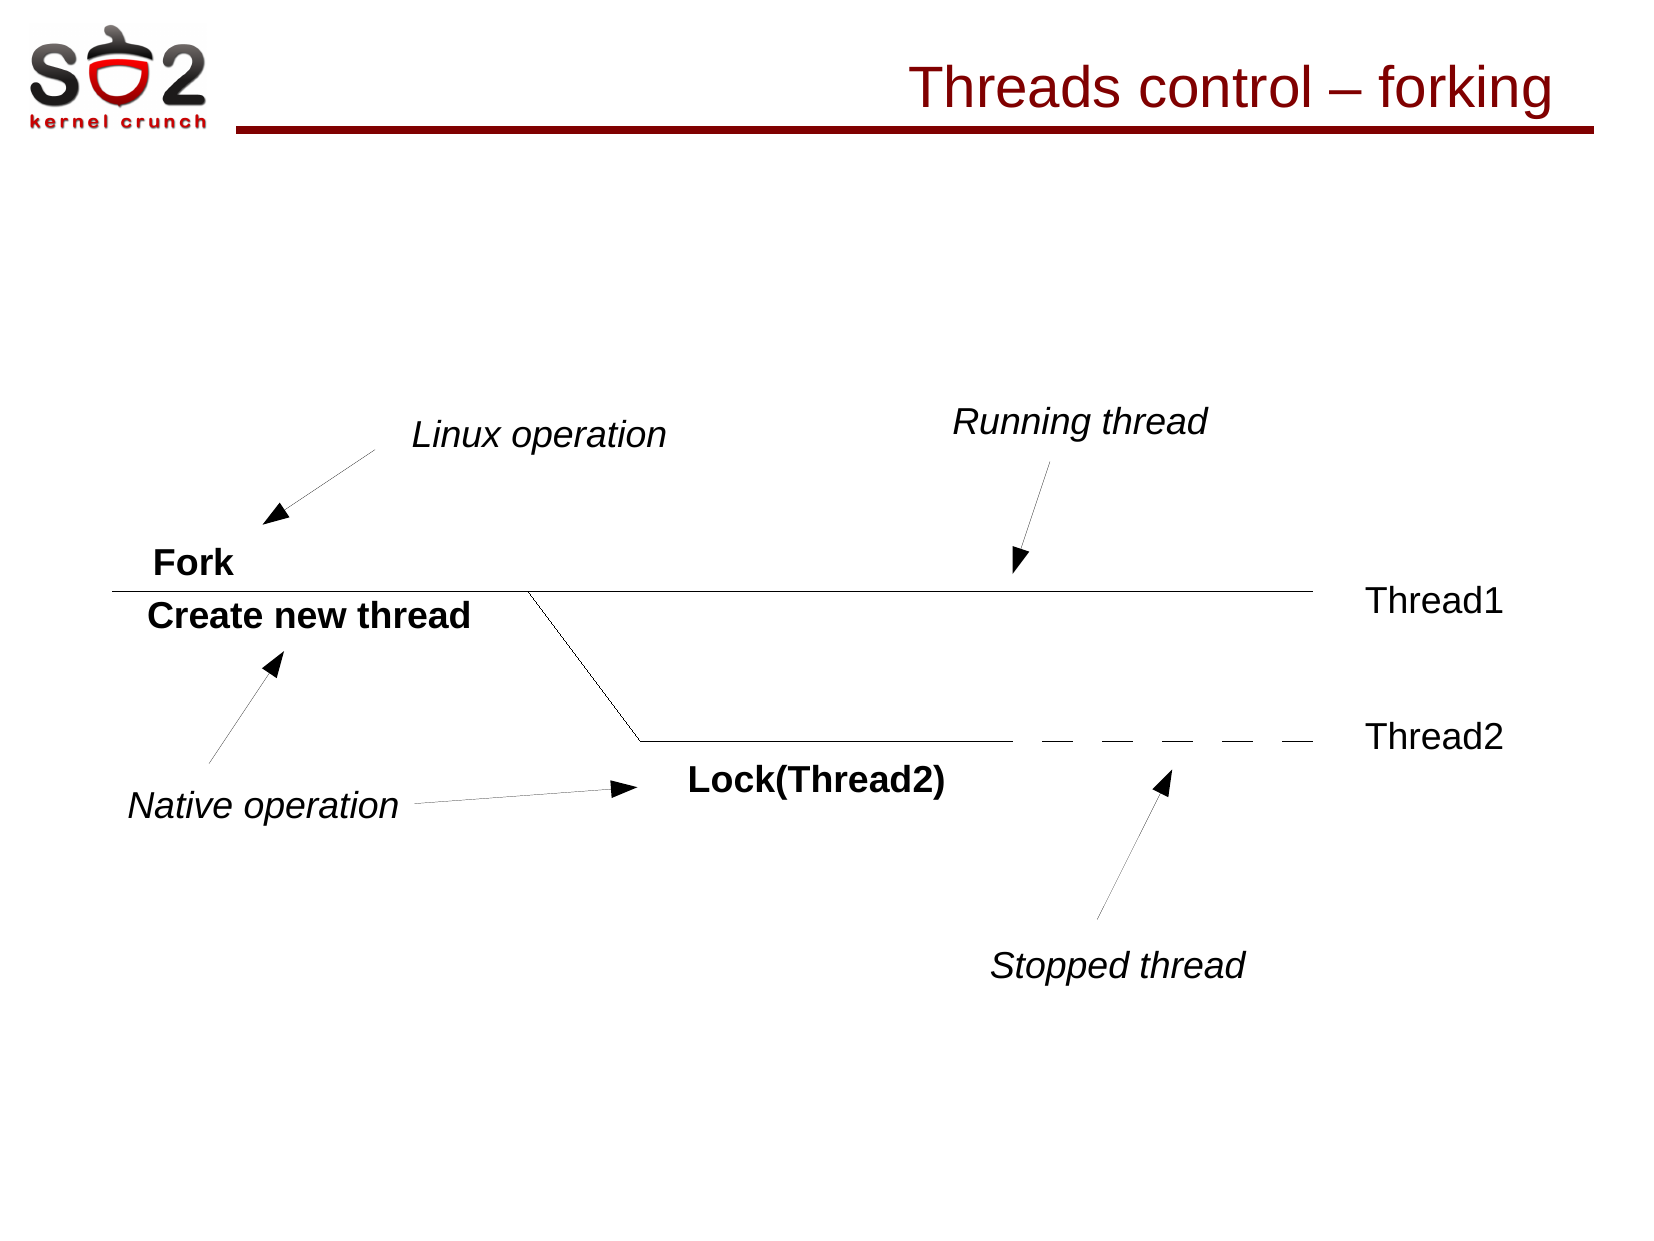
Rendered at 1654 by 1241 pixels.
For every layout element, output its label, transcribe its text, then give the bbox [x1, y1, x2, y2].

text_box Thread1 [1350, 572, 1520, 629]
text_box Stopped thread [975, 937, 1261, 995]
text_box Thread2 [1350, 707, 1520, 765]
text_box Running thread [937, 392, 1223, 450]
text_box Fork [138, 534, 250, 587]
title Threads control – forking [82, 54, 1571, 121]
text_box Linux operation [396, 406, 682, 464]
text_box Native operation [112, 777, 415, 835]
picture [29, 23, 207, 130]
text_box Lock(Thread2) [672, 751, 961, 809]
text_box Create new thread [132, 587, 488, 645]
